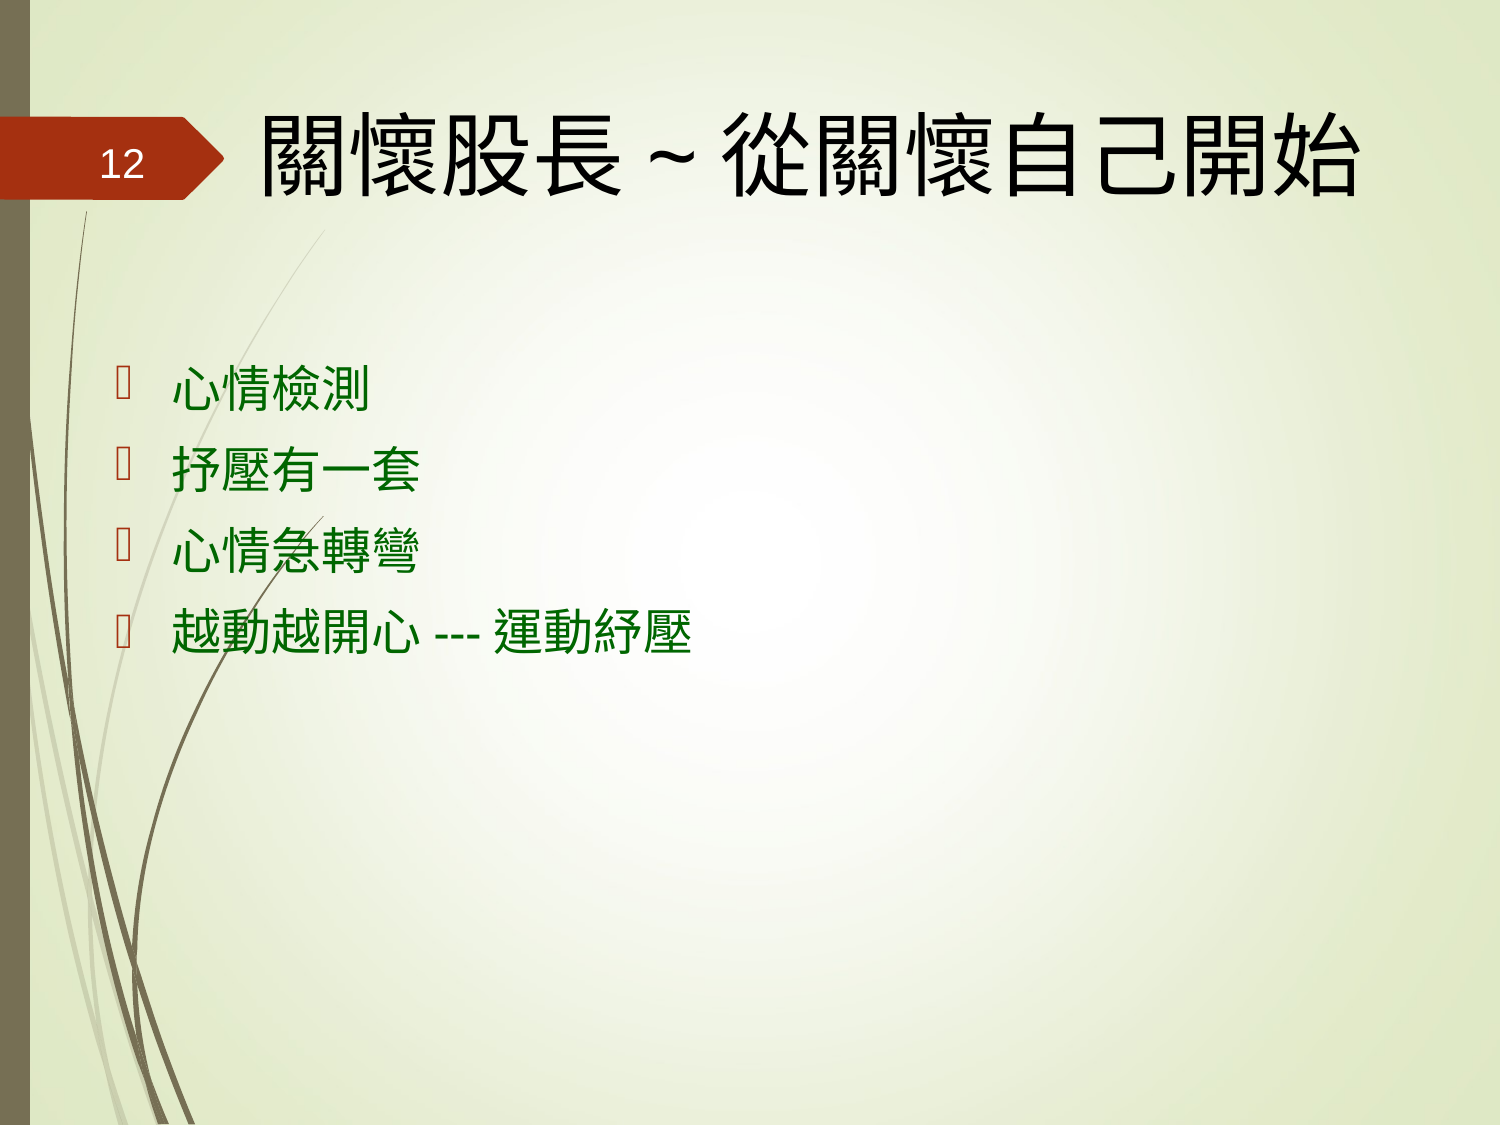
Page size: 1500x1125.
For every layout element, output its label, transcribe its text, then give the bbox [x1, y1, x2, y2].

list 心情檢測 抒壓有一套 心情急轉彎 越動越開心---運動紓壓 [100, 350, 1451, 1093]
title 關懷股長~從關懷自己開始 [242, 90, 1500, 327]
text_box [83, 129, 180, 190]
